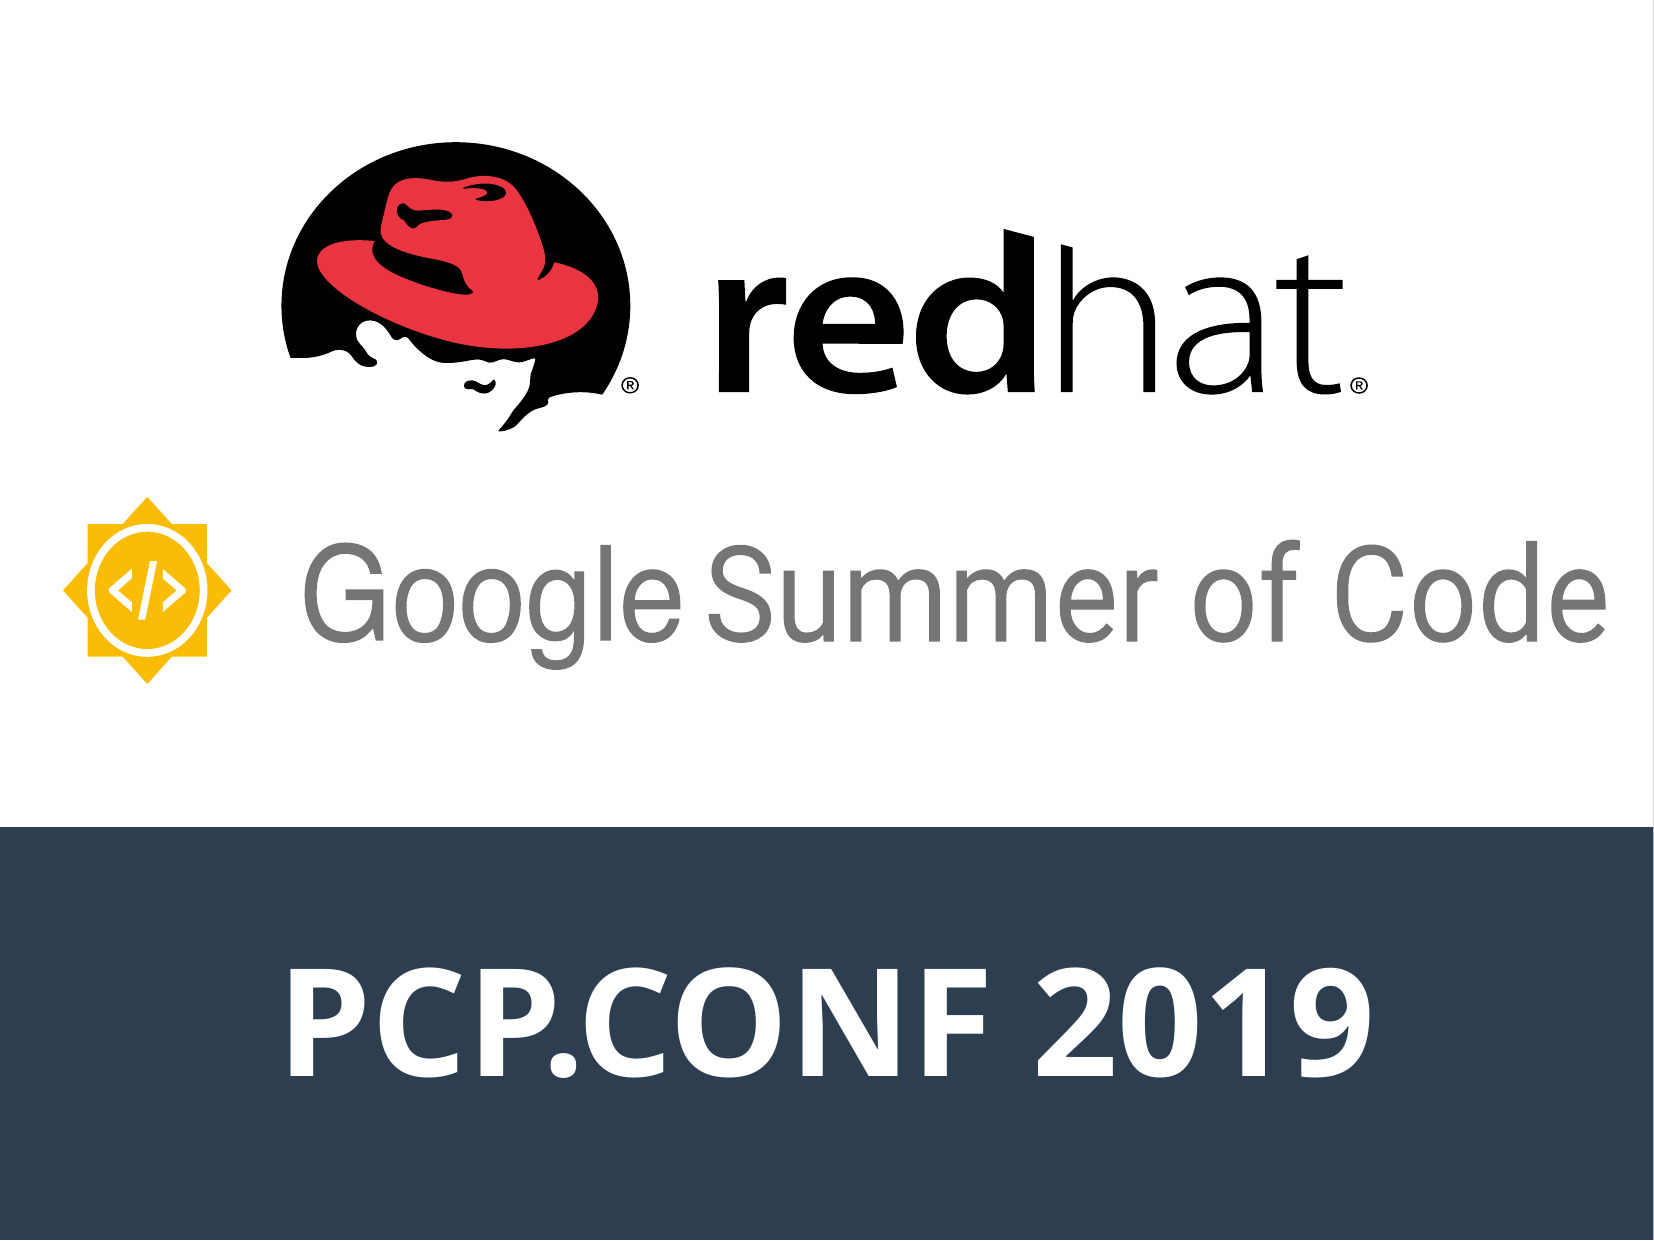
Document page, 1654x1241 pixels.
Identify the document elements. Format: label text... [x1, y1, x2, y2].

picture [62, 496, 1607, 685]
subtitle PCP.CONF 2019 [59, 856, 1595, 1182]
picture [271, 134, 1382, 479]
